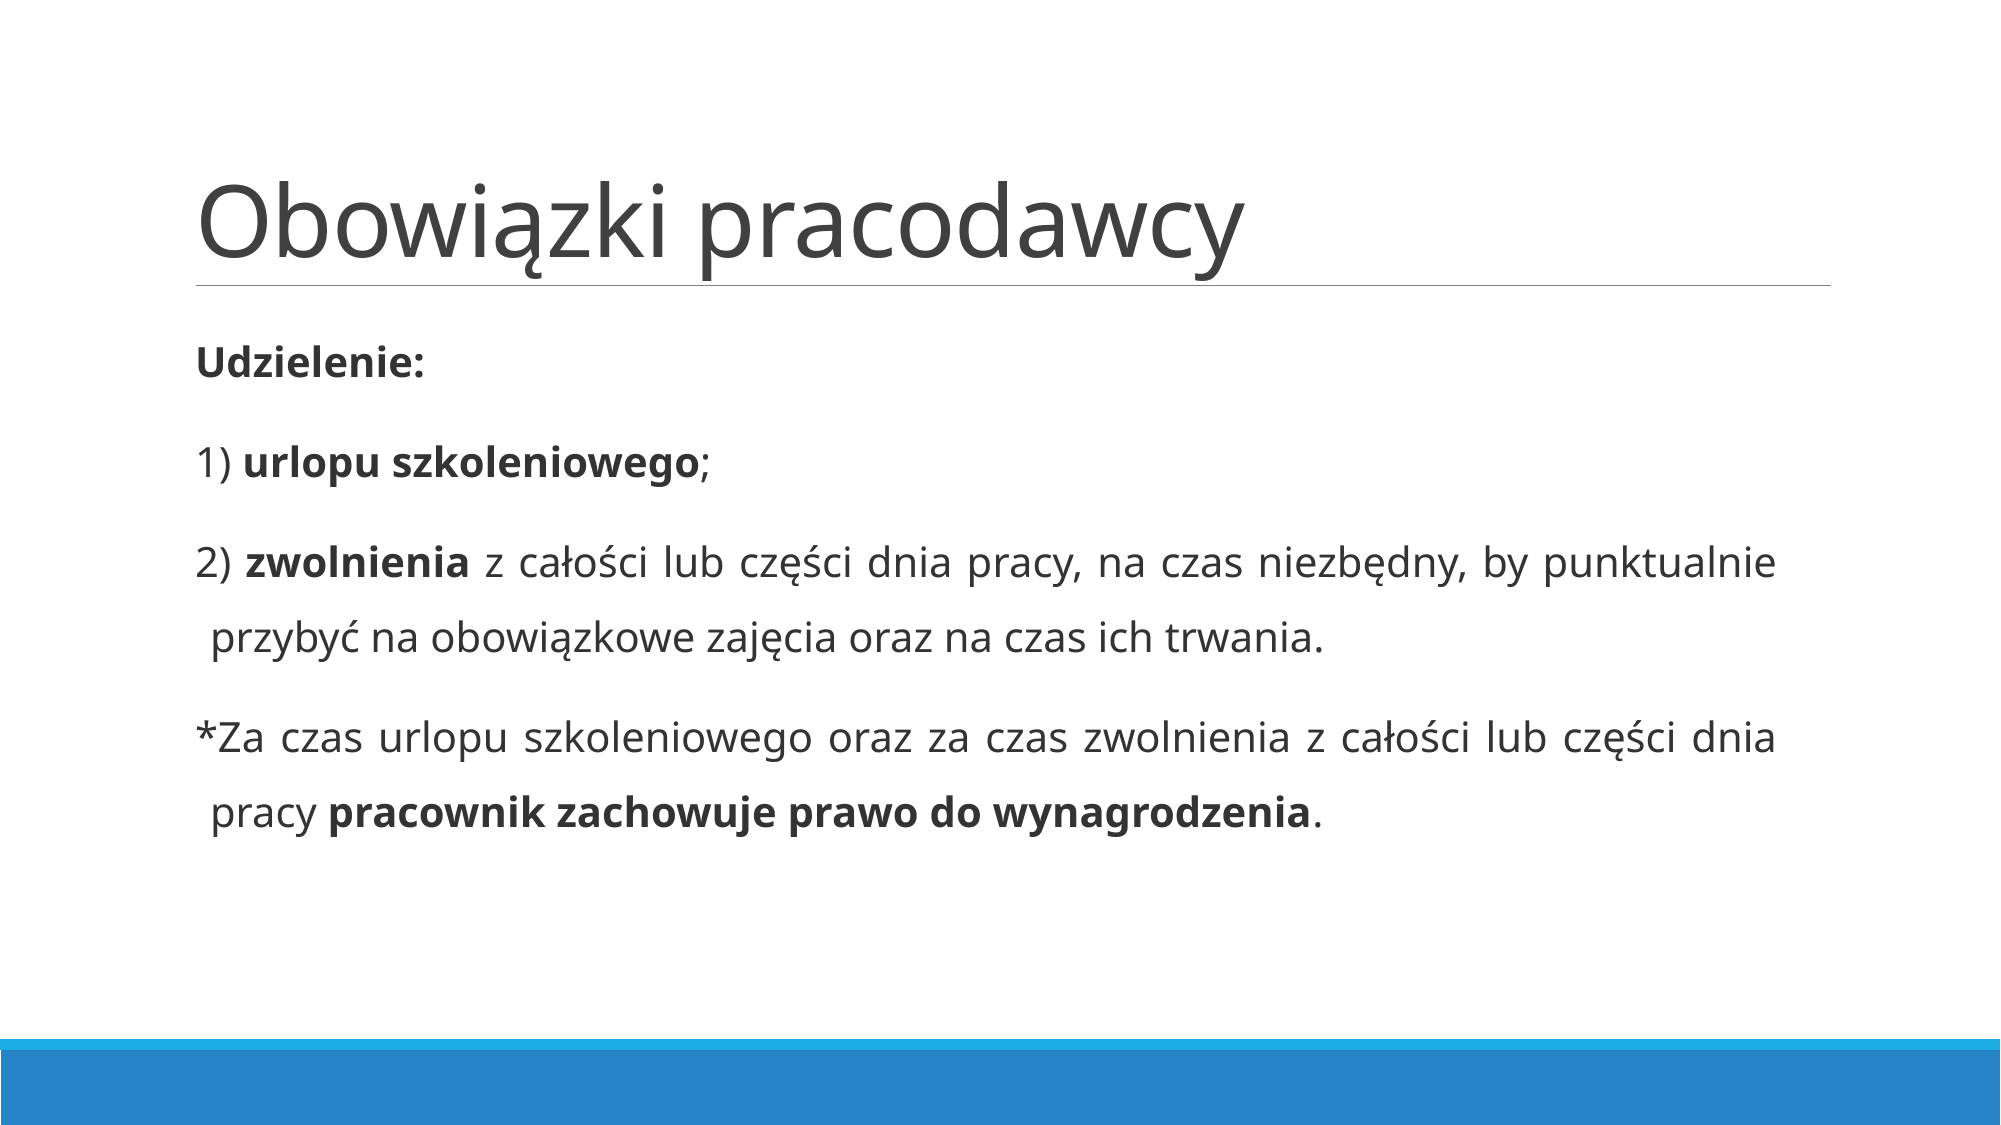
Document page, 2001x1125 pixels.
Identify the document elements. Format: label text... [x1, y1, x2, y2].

title Obowiązki pracodawcy [180, 47, 1831, 286]
list Udzielenie: 1) urlopu szkoleniowego; 2) zwolnienia z całości lub części dnia pracy, na czas niezbędny, by punktualnie przybyć na obowiązkowe zajęcia oraz na czas ich trwania. *Za czas urlopu szkoleniowego oraz za czas zwolnienia z całości lub części dnia pracy pracownik zachowuje prawo do wynagrodzenia. [180, 302, 1831, 963]
